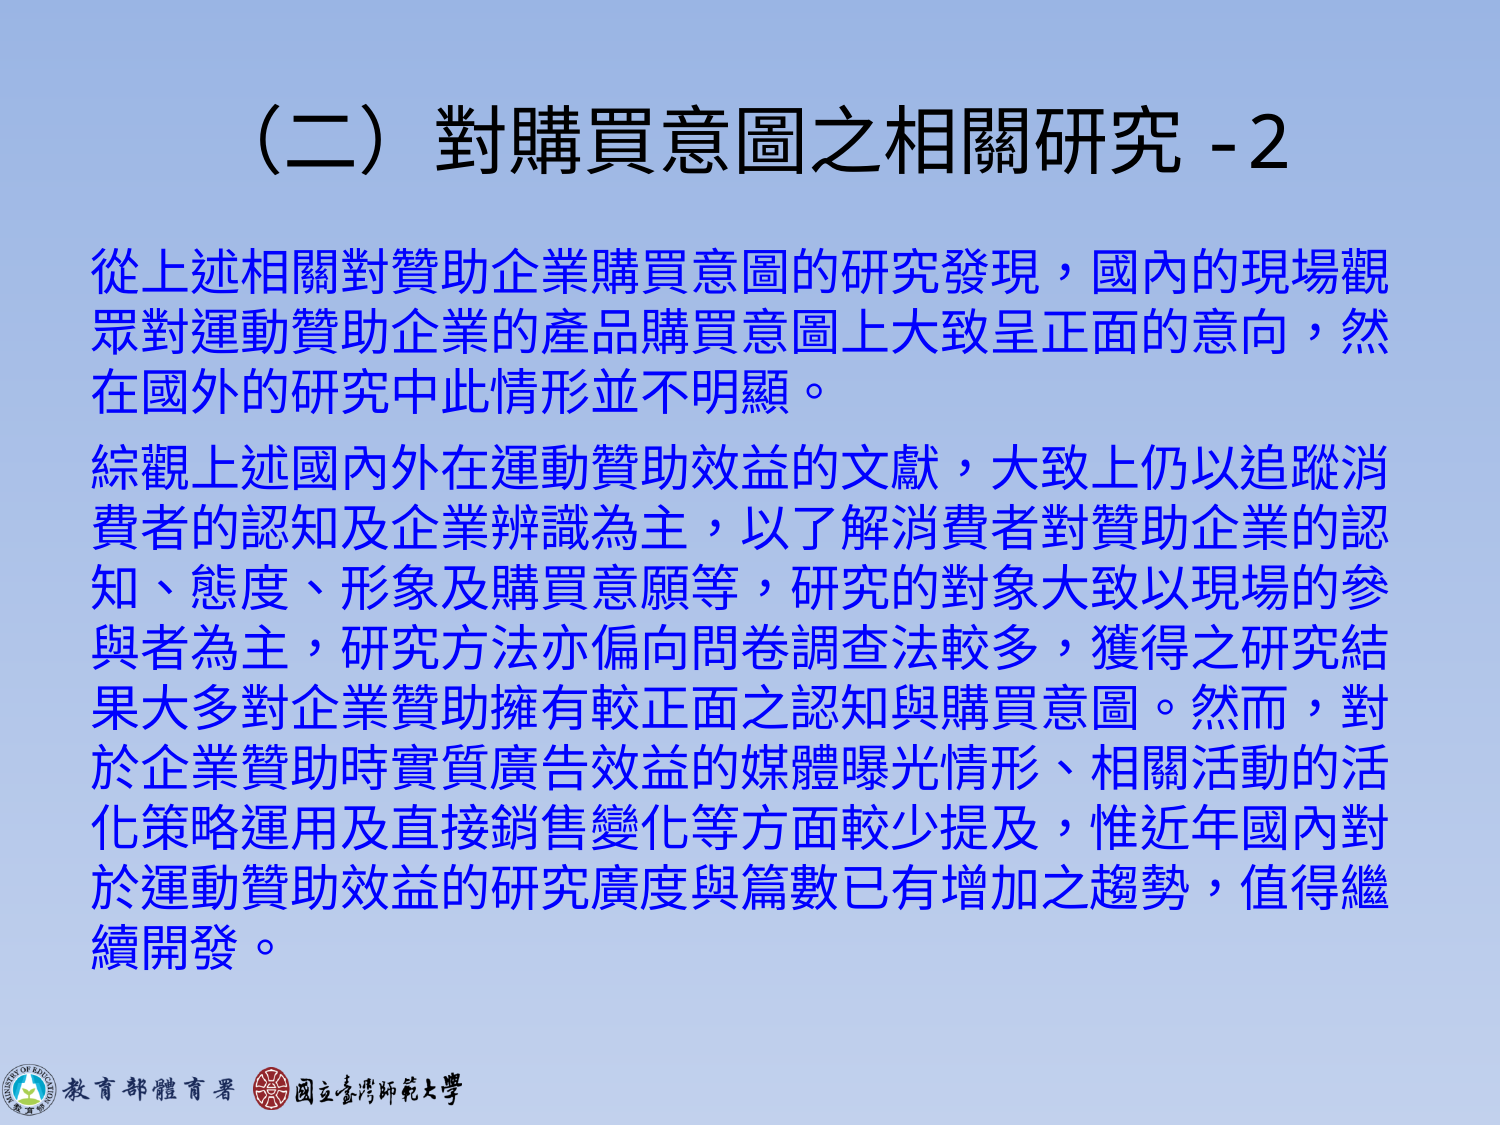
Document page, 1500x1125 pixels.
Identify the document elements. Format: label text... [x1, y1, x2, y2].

list 從上述相關對贊助企業購買意圖的研究發現，國內的現場觀眾對運動贊助企業的產品購買意圖上大致呈正面的意向，然在國外的研究中此情形並不明顯。 綜觀上述國內外在運動贊助效益的文獻，大致上仍以追蹤消費者的認知及企業辨識為主，以了解消費者對贊助企業的認知、態度、形象及購買意願等，研究的對象大致以現場的參與者為主，研究方法亦偏向問卷調查法較多，獲得之研究結果大多對企業贊助擁有較正面之認知與購買意圖。然而，對於企業贊助時實質廣告效益的媒體曝光情形、相關活動的活化策略運用及直接銷售變化等方面較少提及，惟近年國內對於運動贊助效益的研究廣度與篇數已有增加之趨勢，值得繼續開發。 [75, 232, 1426, 1003]
title （二）對購買意圖之相關研究-2 [75, 45, 1426, 232]
